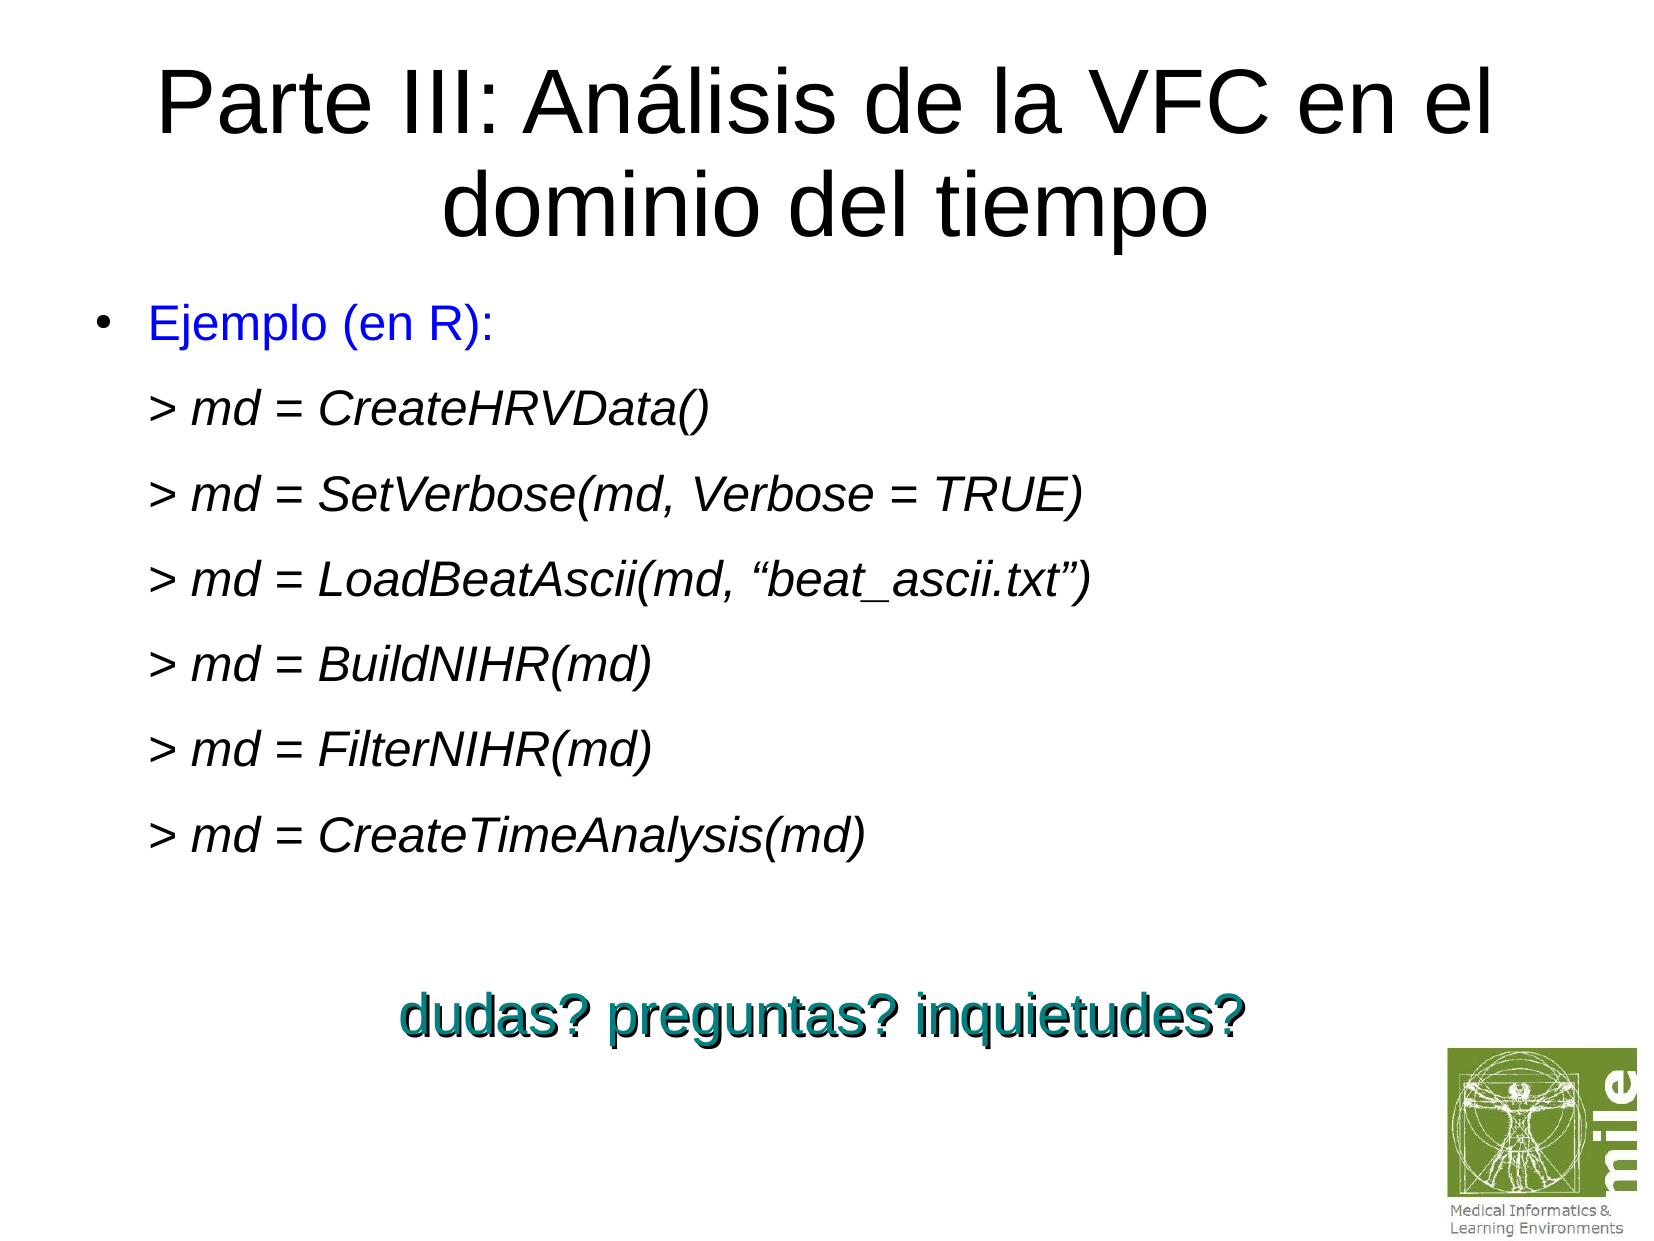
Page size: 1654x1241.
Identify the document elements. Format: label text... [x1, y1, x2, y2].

text_box dudas? preguntas? inquietudes? [383, 974, 1418, 1055]
title Parte III: Análisis de la VFC en el dominio del tiempo [82, 50, 1571, 256]
list Ejemplo (en R): > md = CreateHRVData() > md = SetVerbose(md, Verbose = TRUE) > md = LoadBeatAscii(md, “beat_ascii.txt”) > md = BuildNIHR(md) > md = FilterNIHR(md) > md = CreateTimeAnalysis(md) [76, 295, 1565, 1114]
picture [1440, 1033, 1654, 1241]
